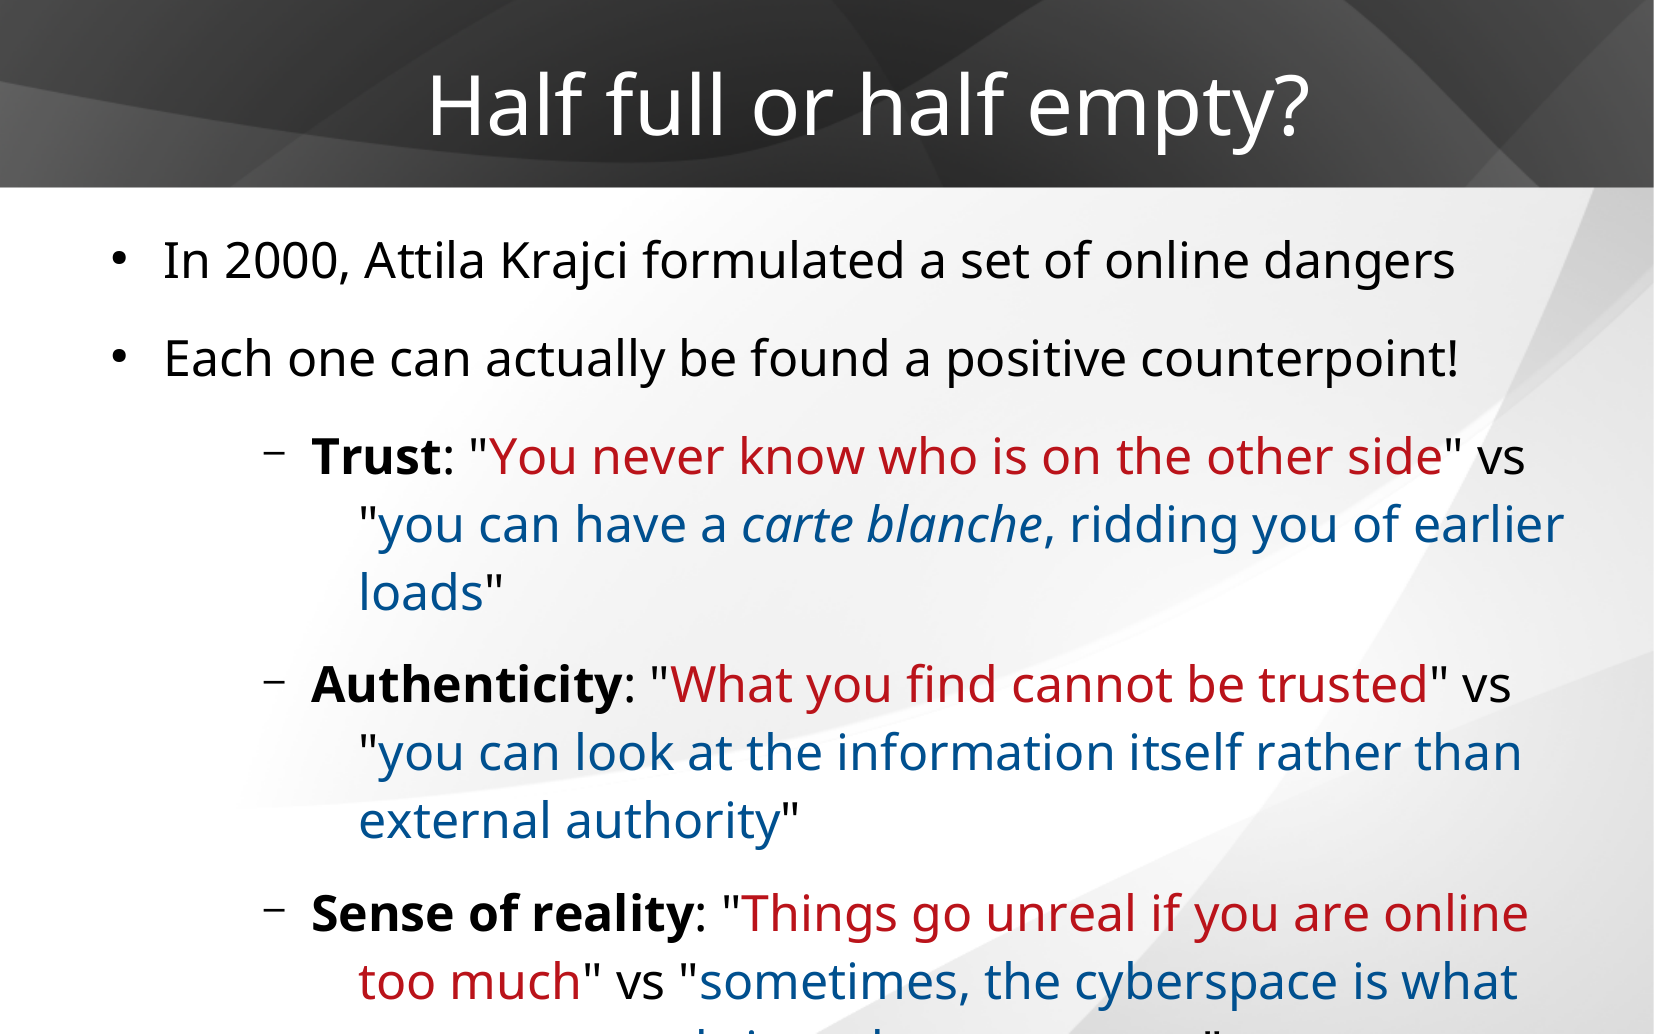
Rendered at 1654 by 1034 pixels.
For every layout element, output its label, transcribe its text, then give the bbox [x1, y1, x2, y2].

list In 2000, Attila Krajci formulated a set of online dangers Each one can actually be found a positive counterpoint! Trust: "You never know who is on the other side" vs "you can have a carte blanche, ridding you of earlier loads" Authenticity: "What you find cannot be trusted" vs "you can look at the information itself rather than external authority" Sense of reality: "Things go unreal if you are online too much" vs "sometimes, the cyberspace is what someone needs in order to open up" [75, 225, 1613, 1013]
picture [0, 0, 1654, 1034]
title Half full or half empty? [124, 0, 1613, 208]
